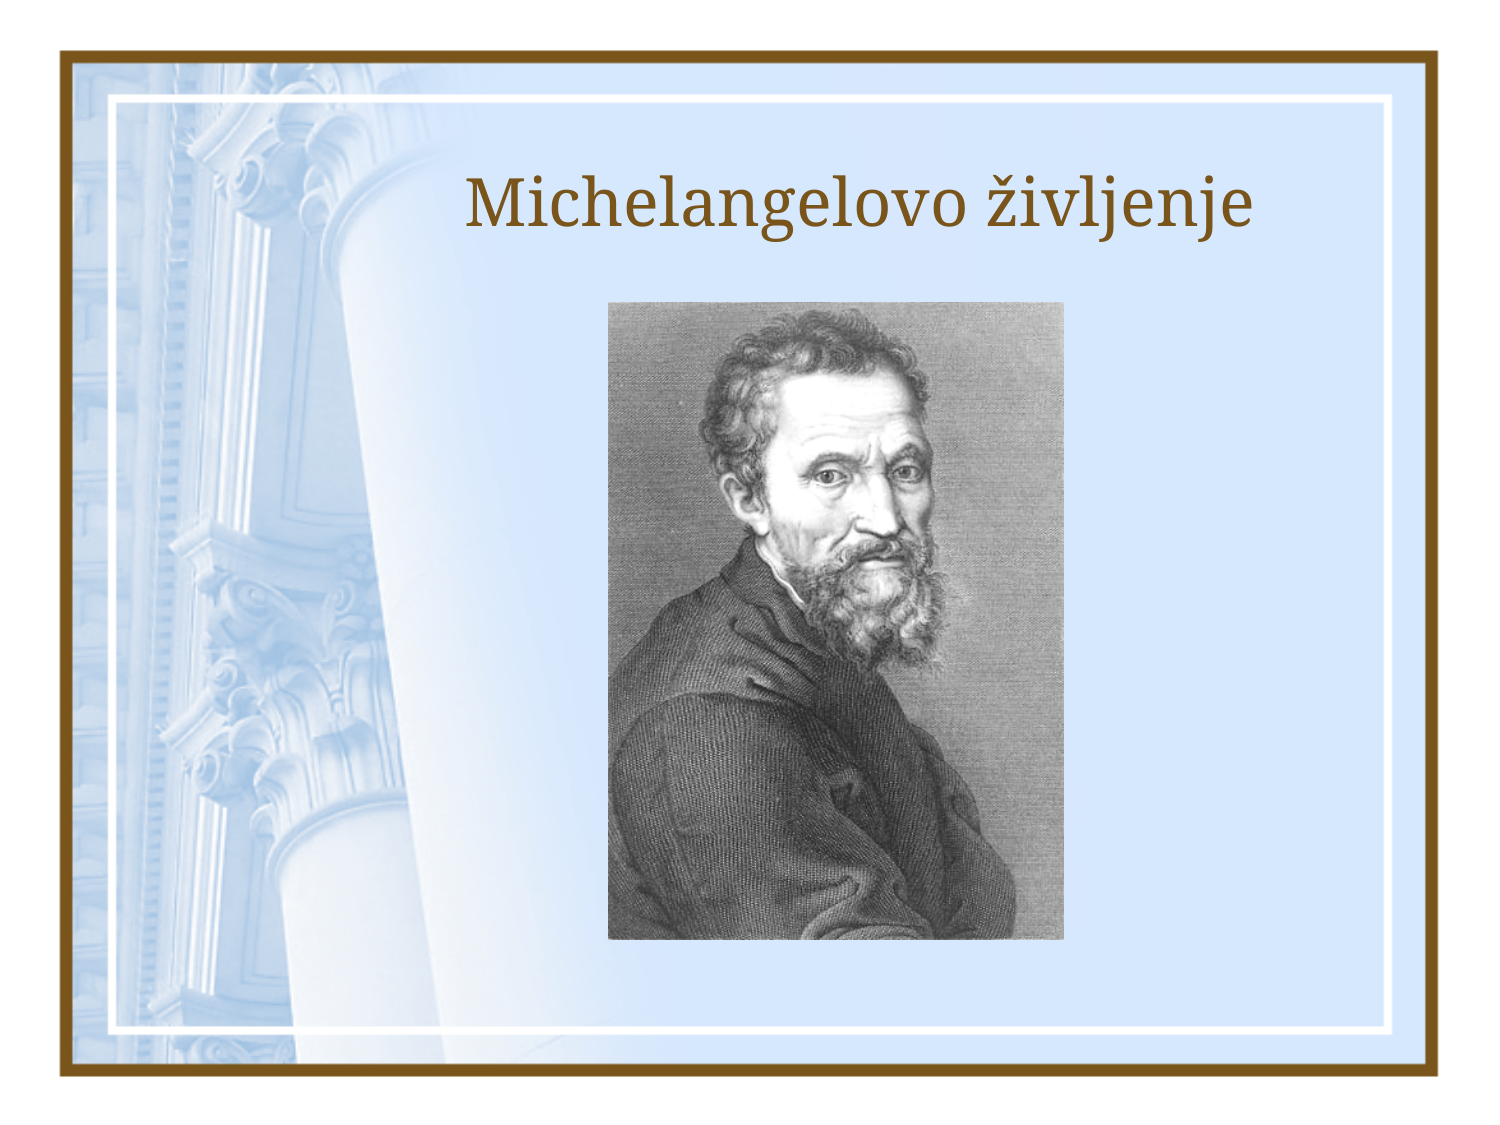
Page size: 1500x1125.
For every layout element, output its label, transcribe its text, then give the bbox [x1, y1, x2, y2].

title Michelangelovo življenje [449, 125, 1350, 275]
picture [0, 0, 1500, 1125]
